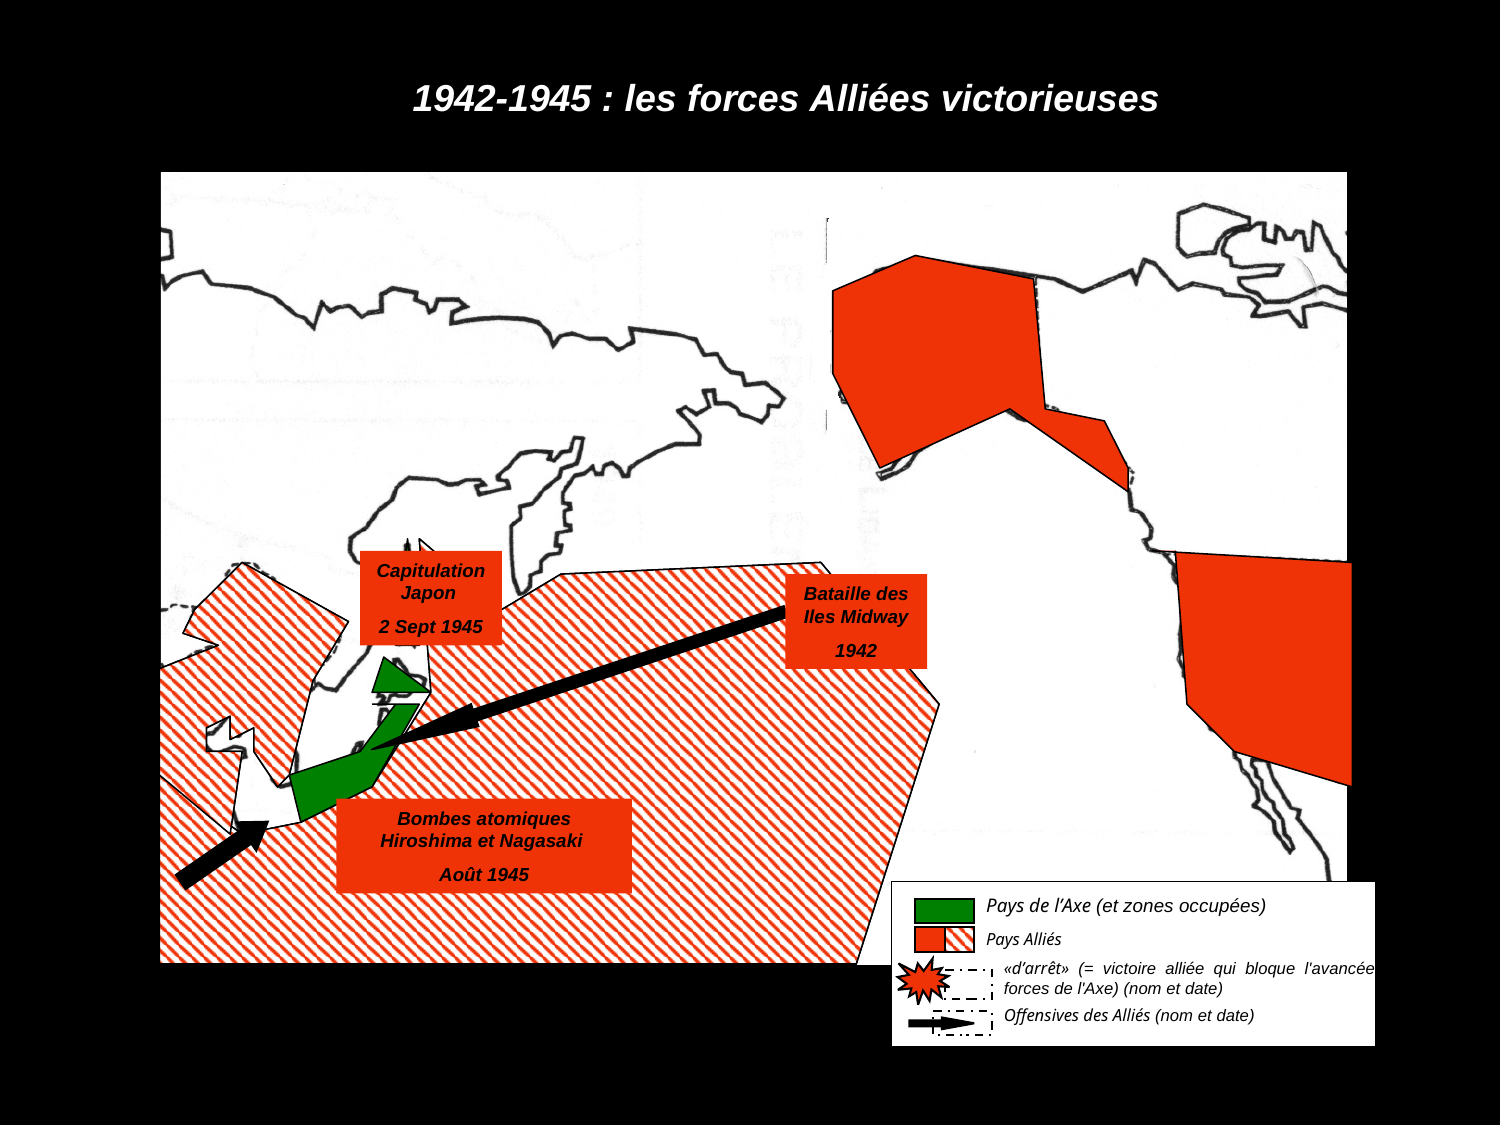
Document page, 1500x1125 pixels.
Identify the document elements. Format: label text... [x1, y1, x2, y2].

text_box [1151, 550, 1353, 787]
text_box [419, 538, 433, 550]
text_box [159, 562, 940, 965]
text_box Pays Alliés [980, 923, 1211, 953]
text_box Bombes atomiques Hiroshima et Nagasaki Août 1945 [336, 798, 632, 894]
text_box [891, 881, 1376, 1047]
text_box Bataille des Iles Midway 1942 [785, 574, 928, 669]
picture [207, 717, 300, 830]
picture [160, 172, 1347, 965]
text_box [832, 255, 1129, 492]
text_box Capitulation Japon 2 Sept 1945 [360, 550, 502, 646]
text_box Offensives des Alliés (nom et date) [998, 999, 1394, 1041]
text_box 1942-1945 : les forces Alliées victorieuses [242, 66, 1341, 127]
text_box Pays de l’Axe (et zones occupées) [980, 887, 1370, 923]
text_box «d’arrêt» (= victoire alliée qui bloque l'avancée des forces de l'Axe) (nom et date) [998, 952, 1418, 1012]
